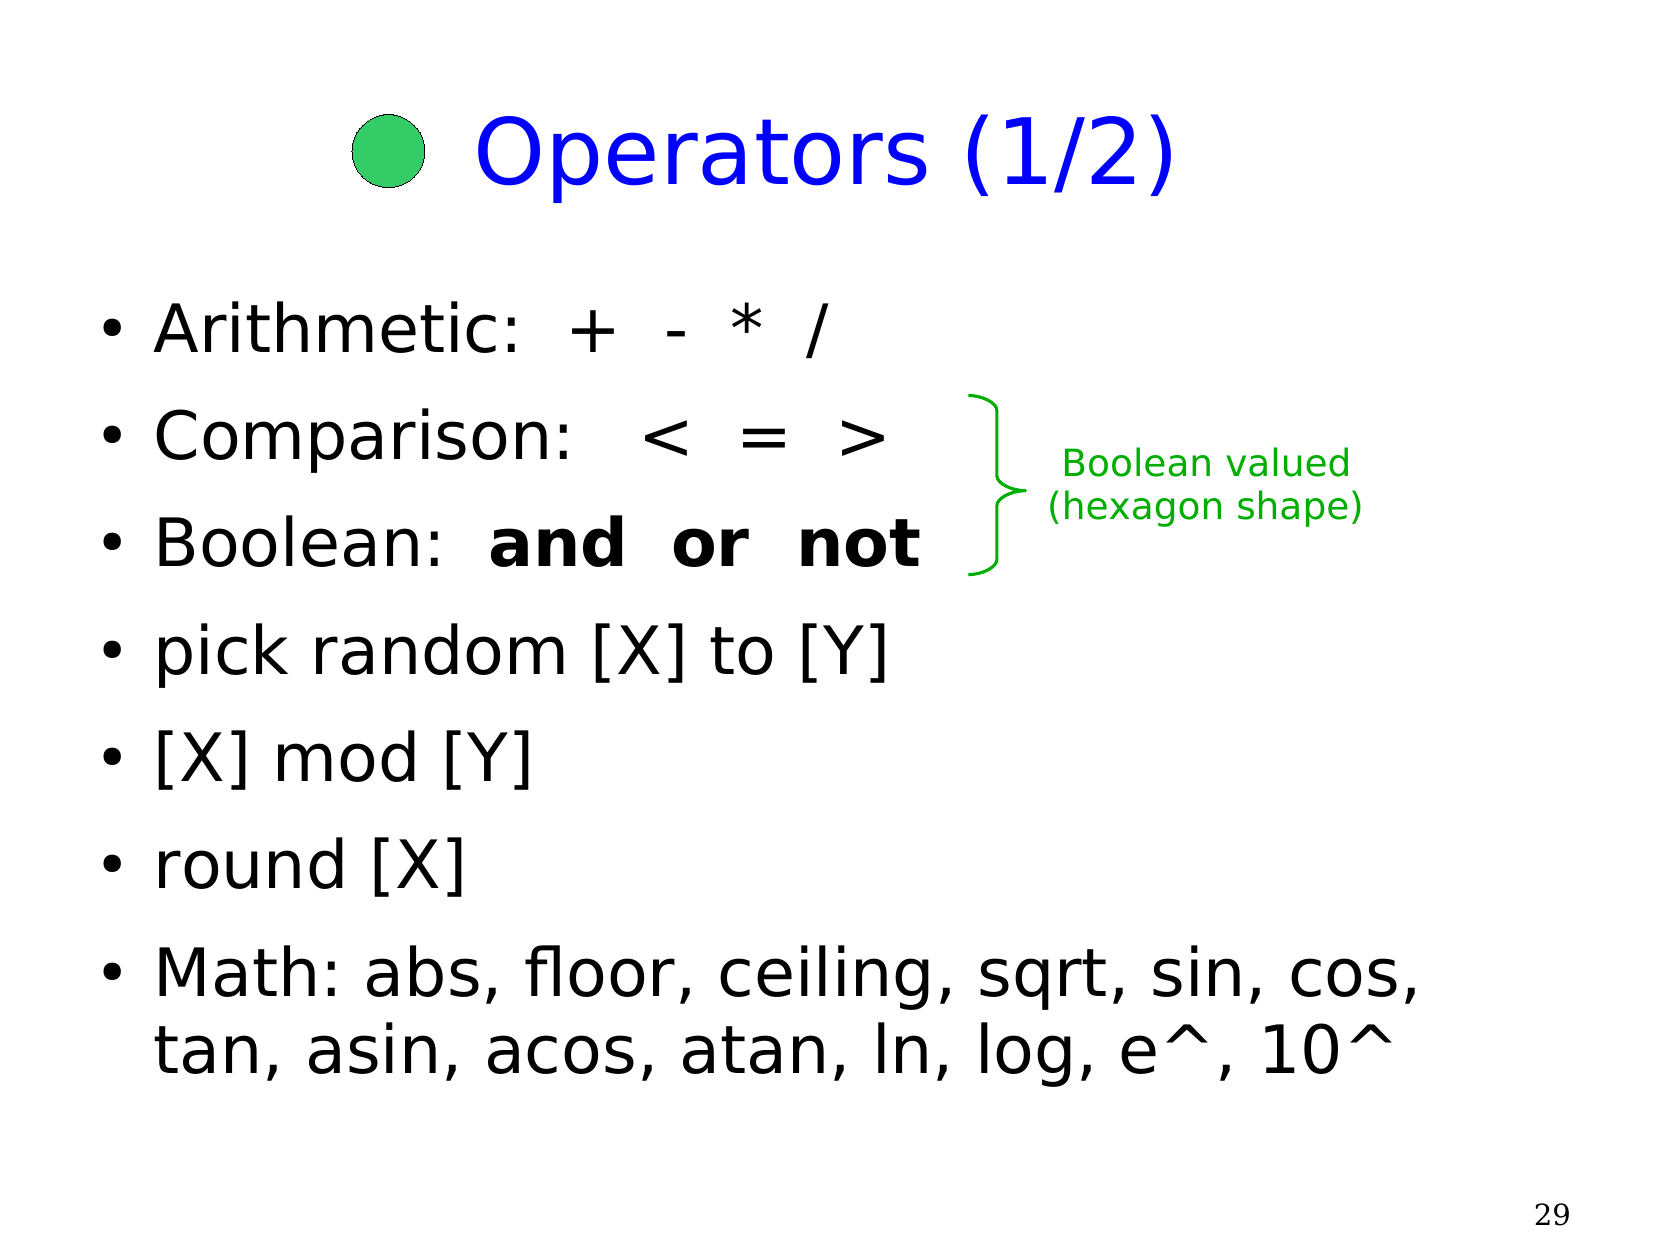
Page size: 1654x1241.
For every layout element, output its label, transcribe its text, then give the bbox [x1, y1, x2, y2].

list Arithmetic: + - * / Comparison: < = > Boolean: and or not pick random [X] to [Y] [X] mod [Y] round [X] Math: abs, floor, ceiling, sqrt, sin, cos, tan, asin, acos, atan, ln, log, e^, 10^ [82, 290, 1571, 1109]
text_box [351, 114, 425, 188]
title Operators (1/2) [82, 49, 1571, 257]
text_box Boolean valued (hexagon shape) [968, 395, 1026, 575]
